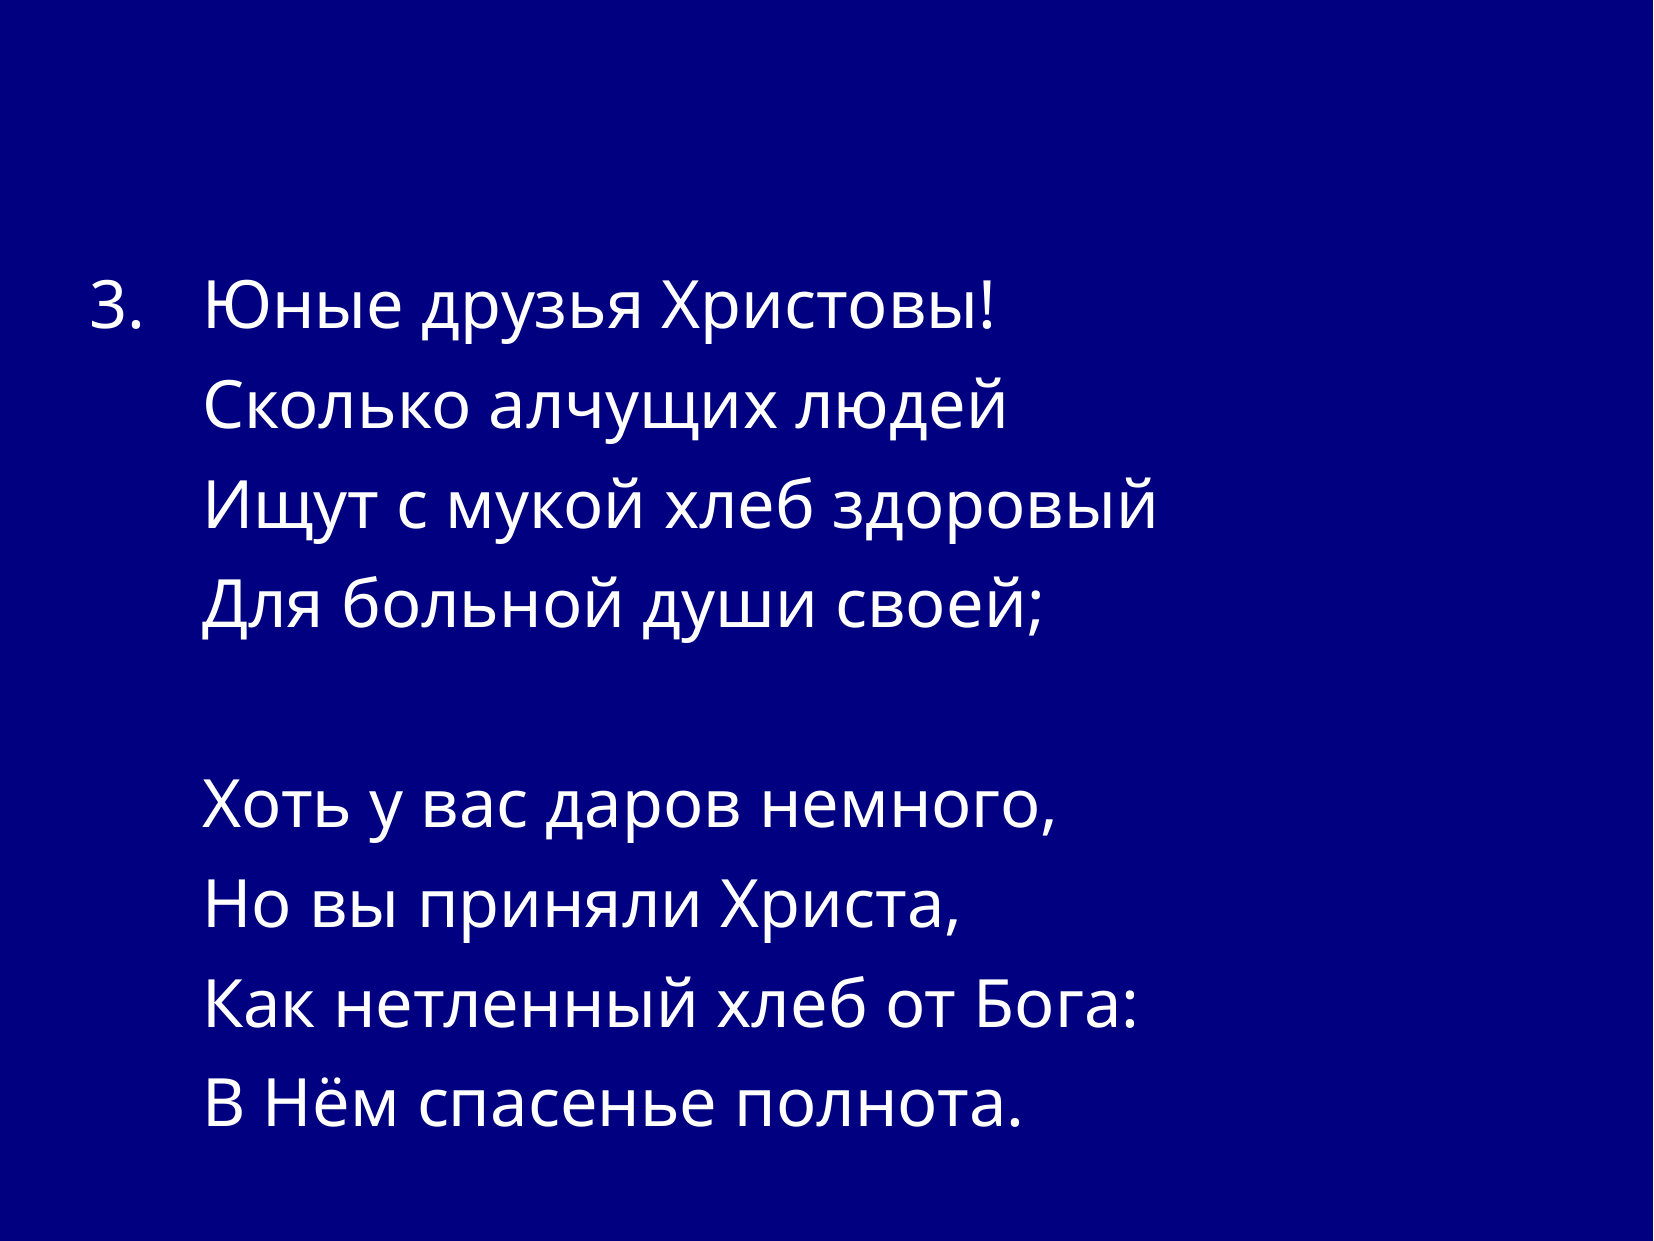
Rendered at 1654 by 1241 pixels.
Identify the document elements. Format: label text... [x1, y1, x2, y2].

text_box 3. Юные друзья Христовы! Сколько алчущих людей Ищут с мукой хлеб здоровый Для больной души своей; Хоть у вас даров немного, Но вы приняли Христа, Как нетленный хлеб от Бога: В Нём спасенье полнота. [75, 150, 1576, 1163]
